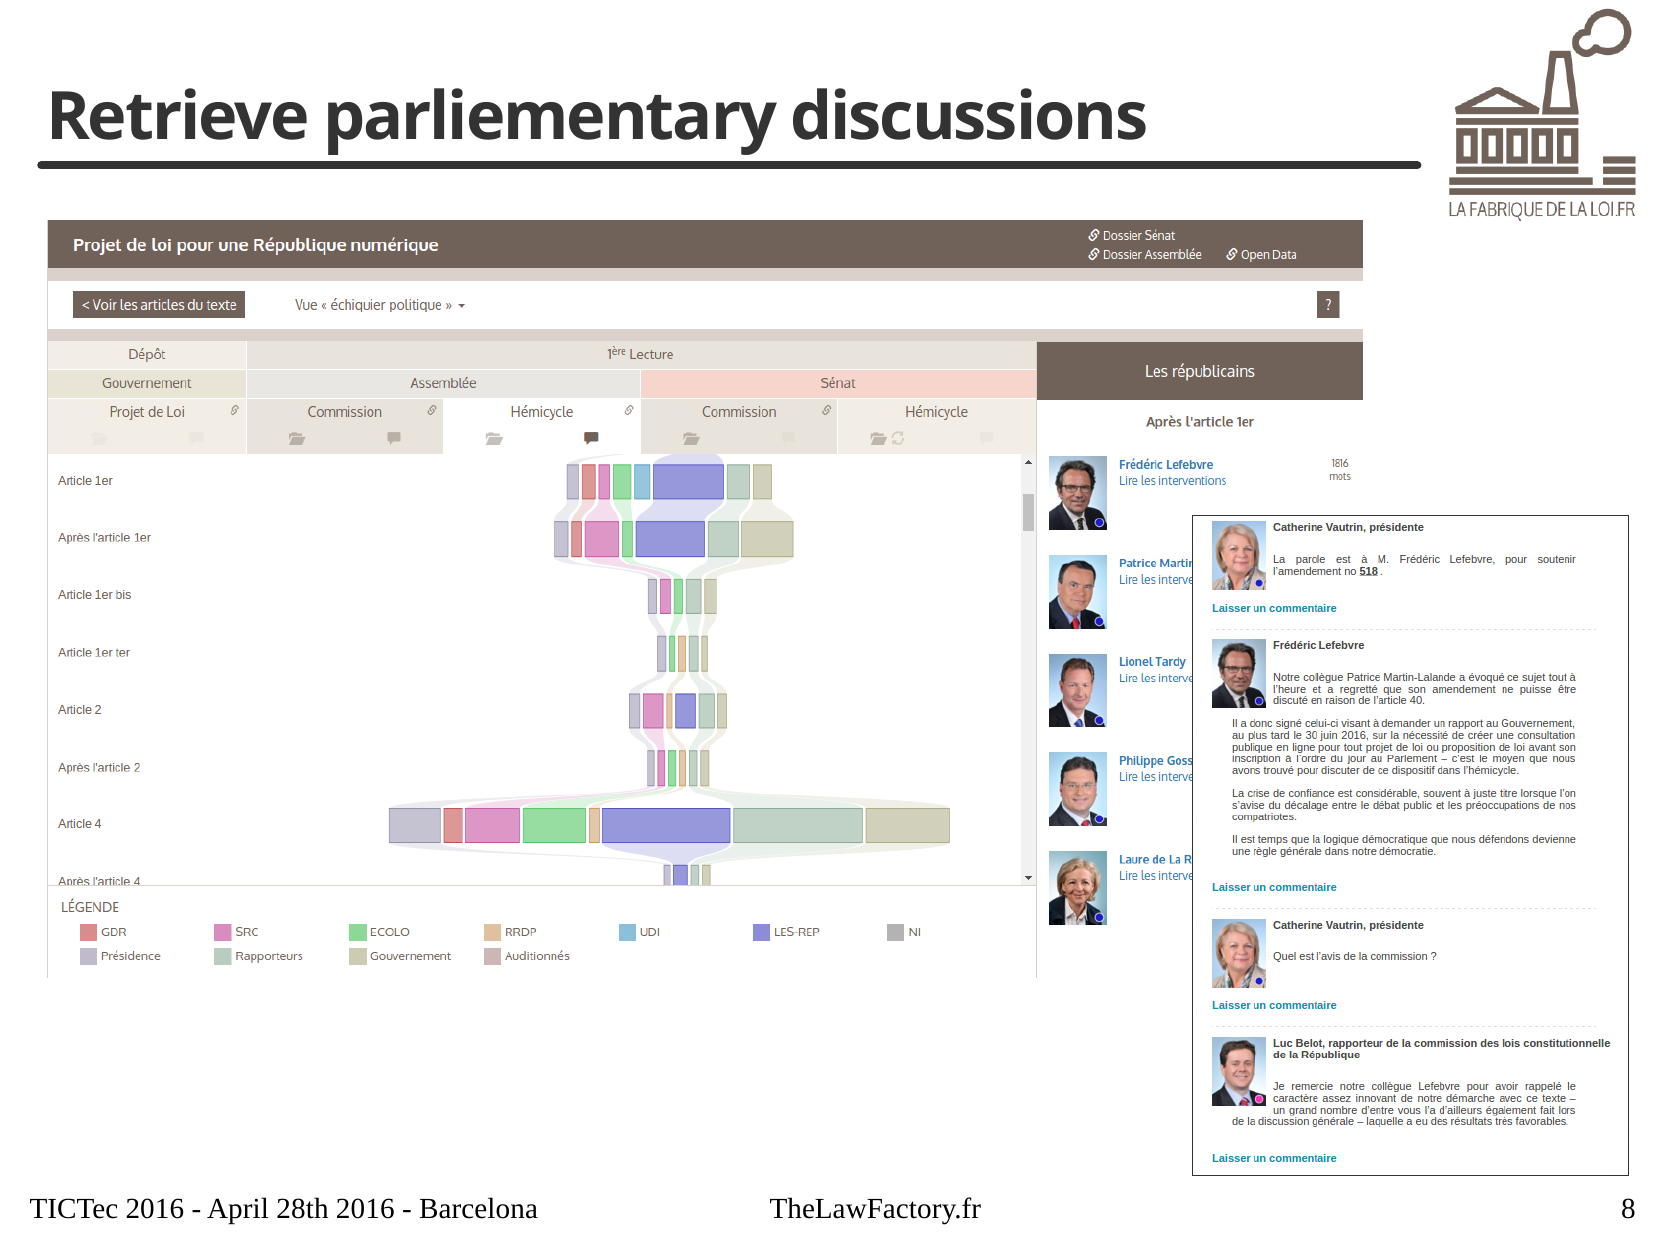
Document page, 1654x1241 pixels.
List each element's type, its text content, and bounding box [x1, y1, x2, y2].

picture [47, 220, 1629, 1176]
title Retrieve parliementary discussions [29, 37, 1518, 189]
picture [1429, 0, 1654, 225]
